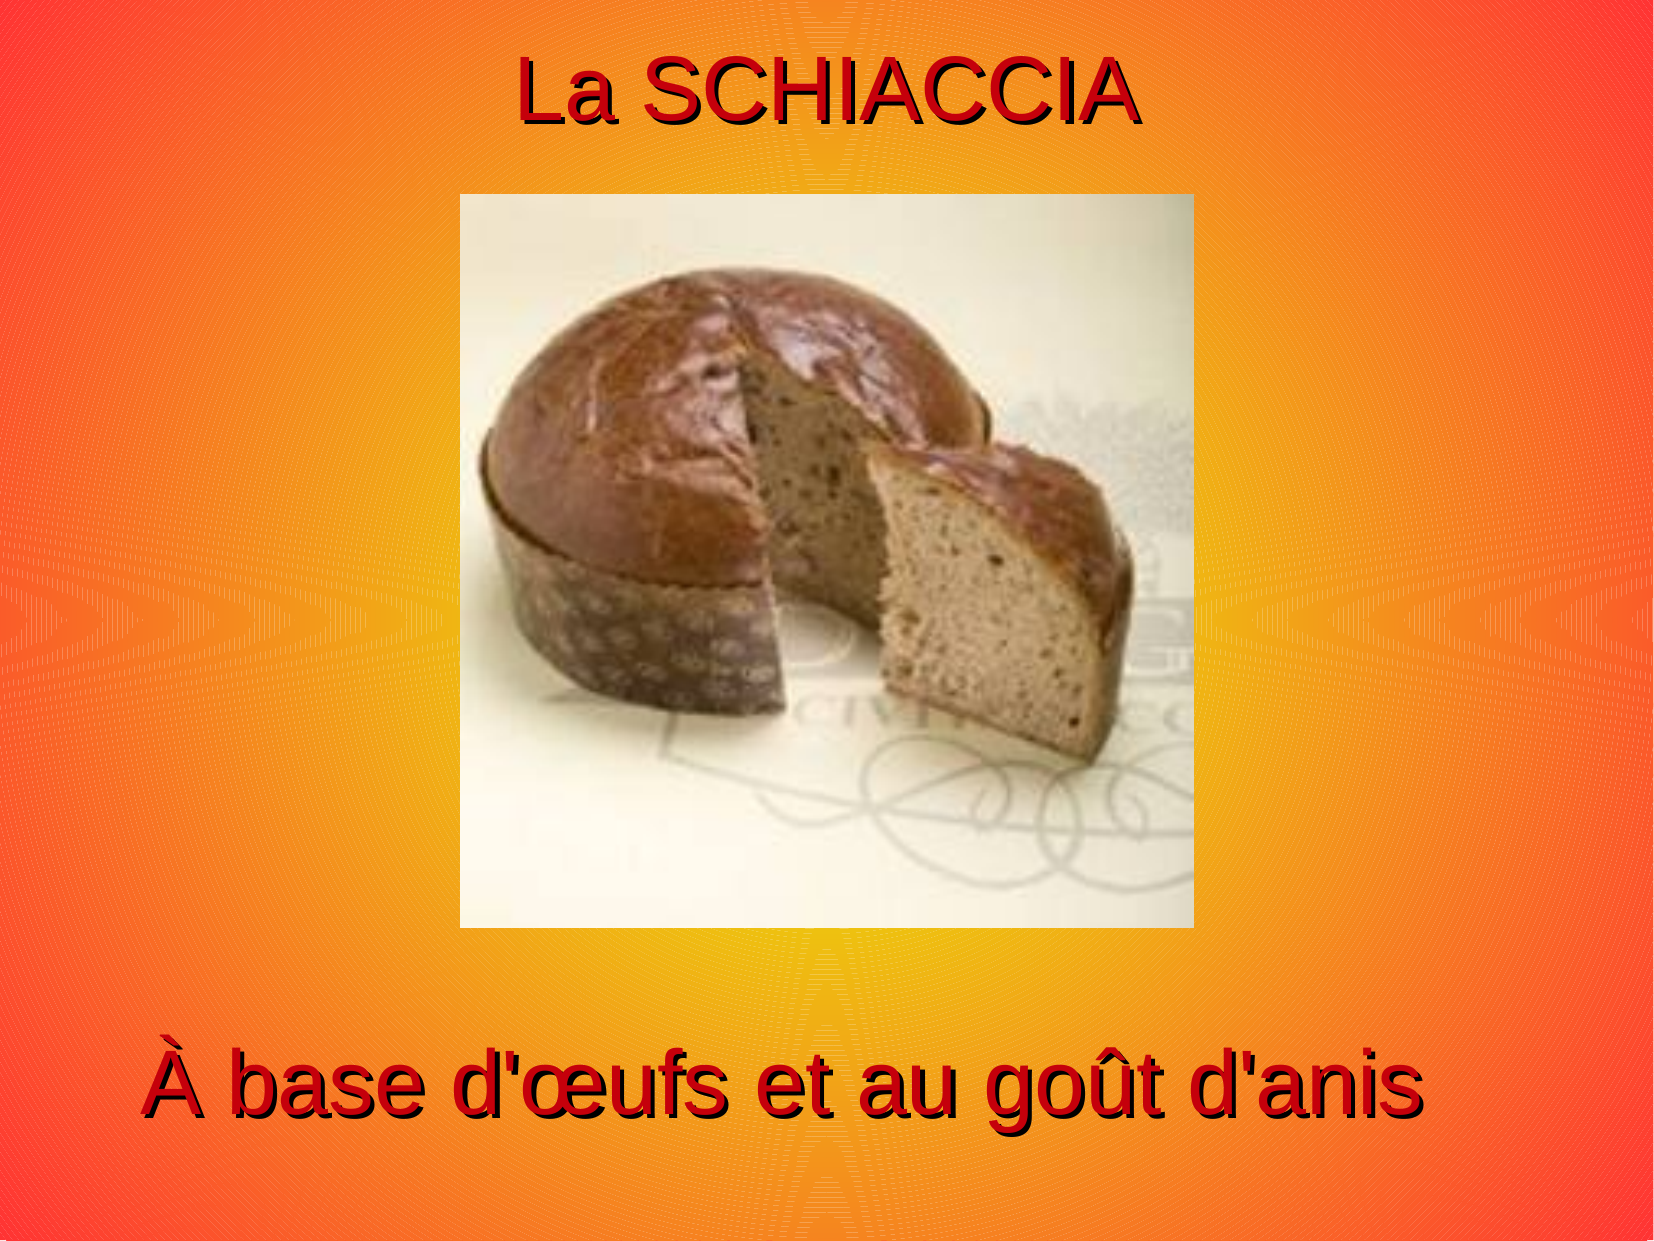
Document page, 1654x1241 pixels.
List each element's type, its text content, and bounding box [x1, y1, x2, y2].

picture [460, 194, 1194, 928]
subtitle À base d'œufs et au goût d'anis [140, 978, 1514, 1188]
text_box La SCHIACCIA [498, 30, 1156, 148]
